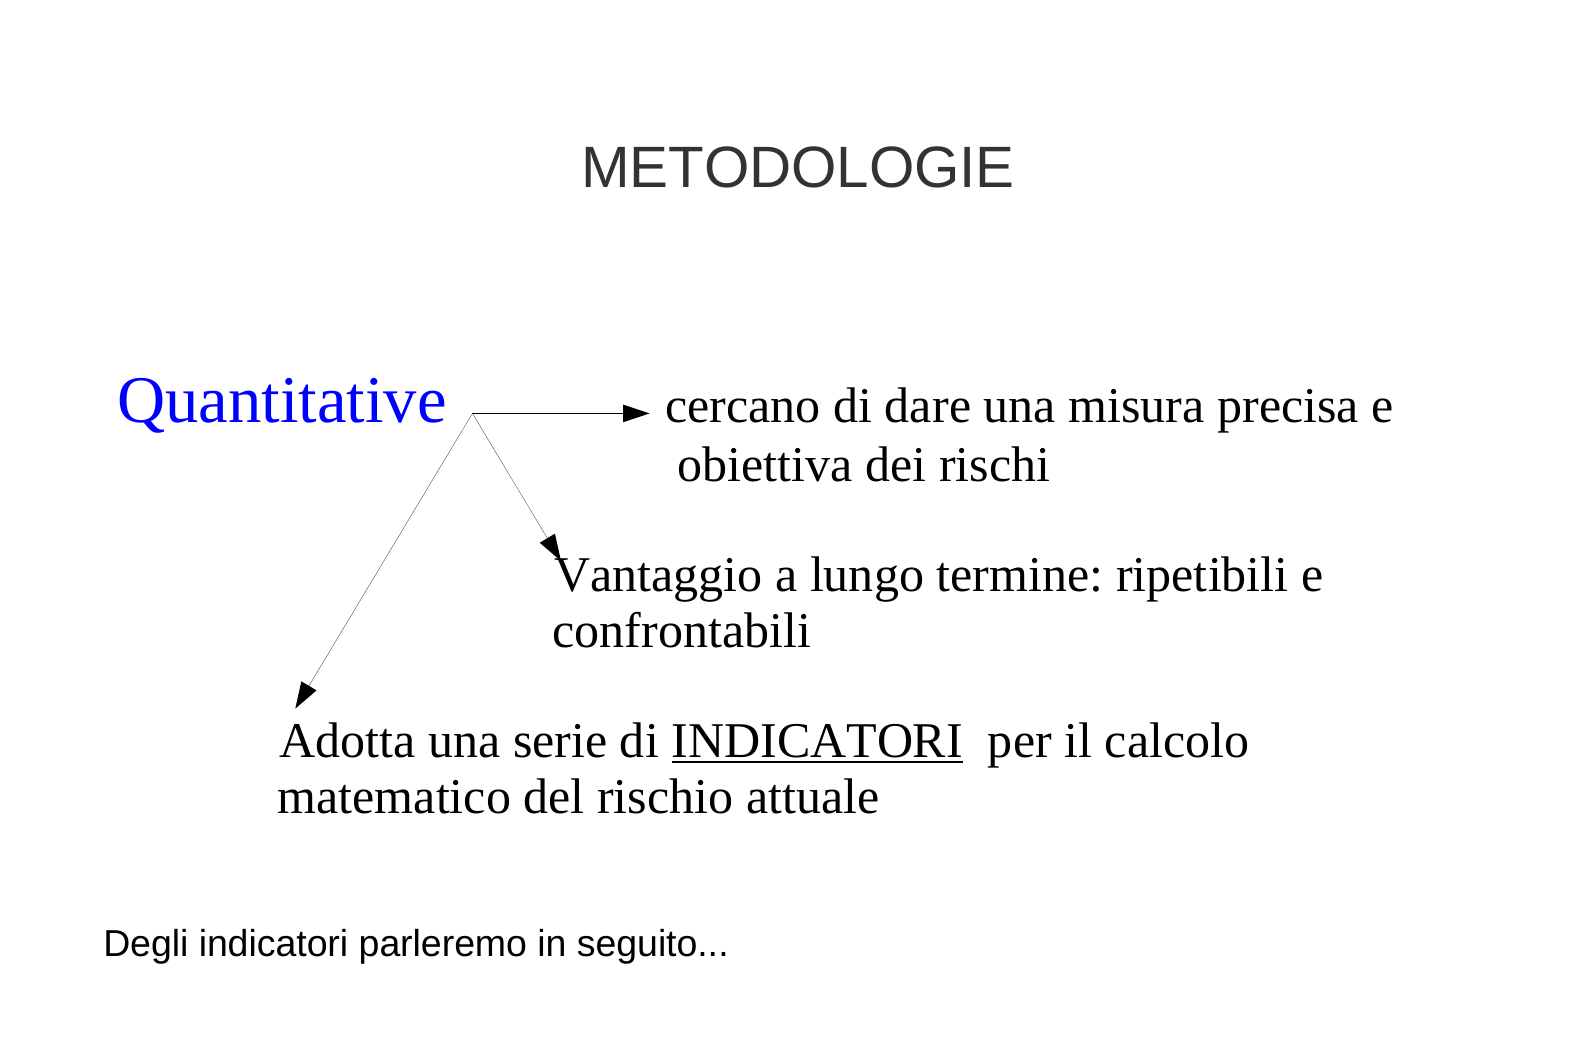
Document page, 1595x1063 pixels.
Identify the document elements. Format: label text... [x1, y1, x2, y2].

text_box Degli indicatori parleremo in seguito... [88, 915, 916, 973]
subtitle Quantitative cercano di dare una misura precisa e obiettiva dei rischi Vantaggio a lungo termine: ripetibili e confrontabili Adotta una serie di INDICATORI per il calcolo matematico del rischio attuale [117, 295, 1479, 966]
title METODOLOGIE [117, 78, 1479, 256]
